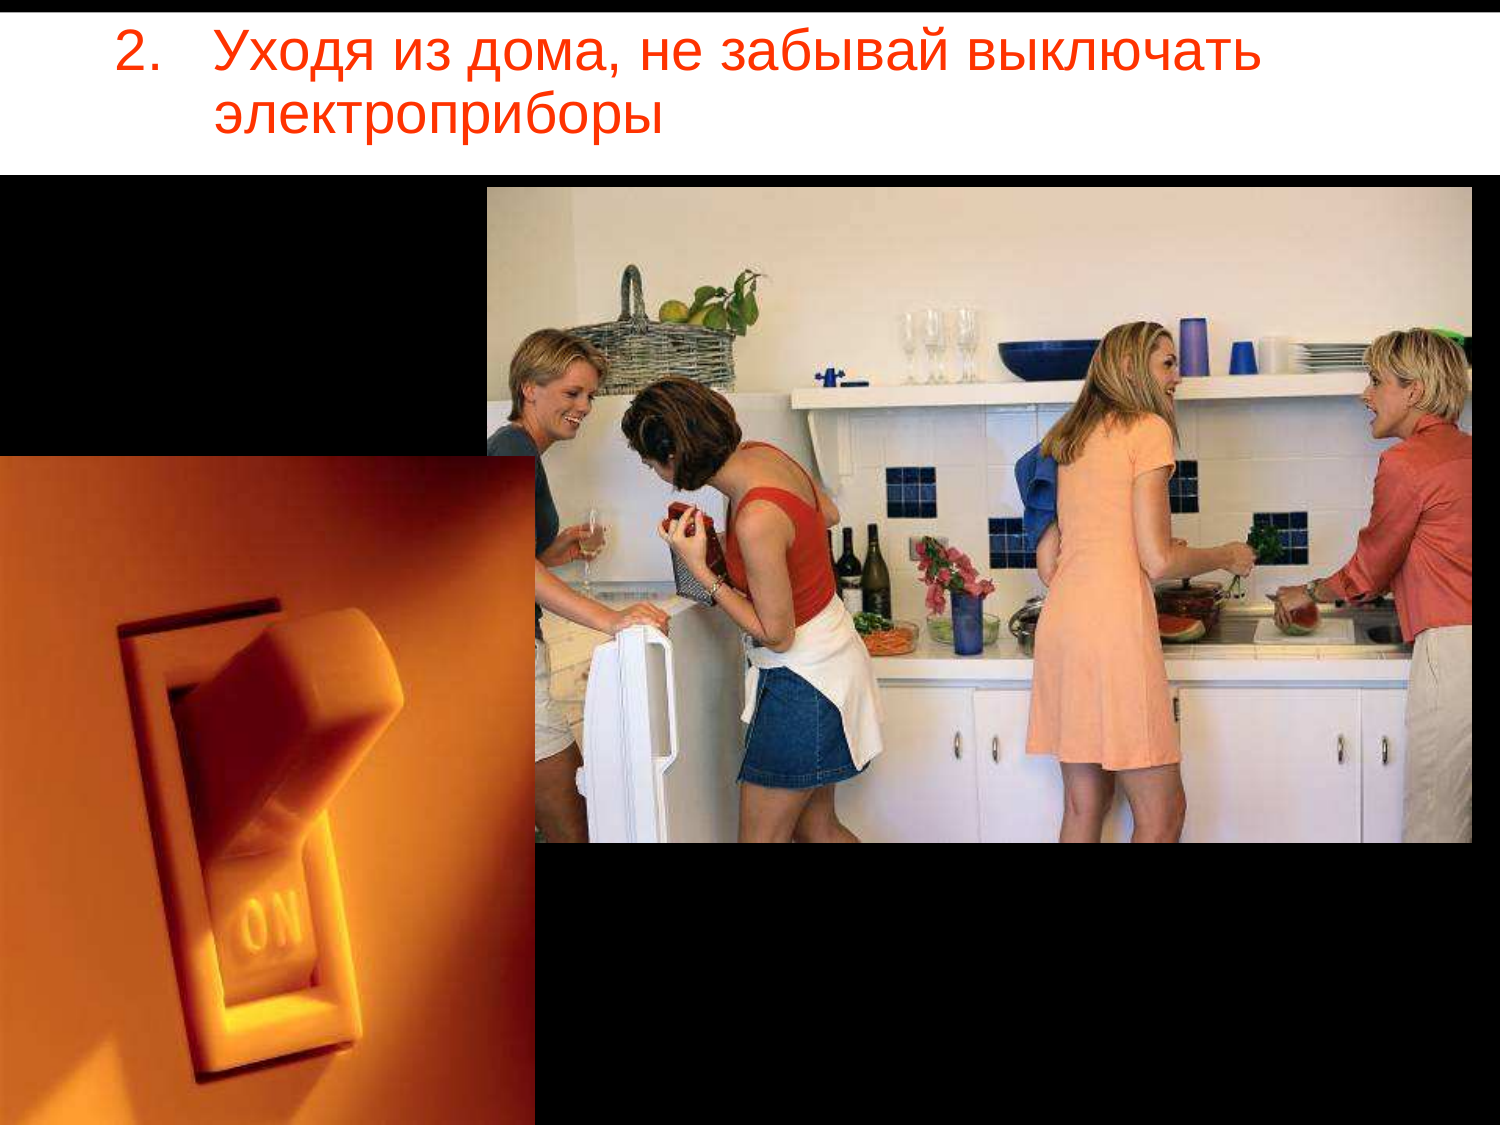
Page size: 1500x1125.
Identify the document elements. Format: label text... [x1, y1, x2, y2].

list 2. Уходя из дома, не забывай выключать электроприборы [0, 12, 1500, 175]
picture [0, 187, 1472, 1125]
